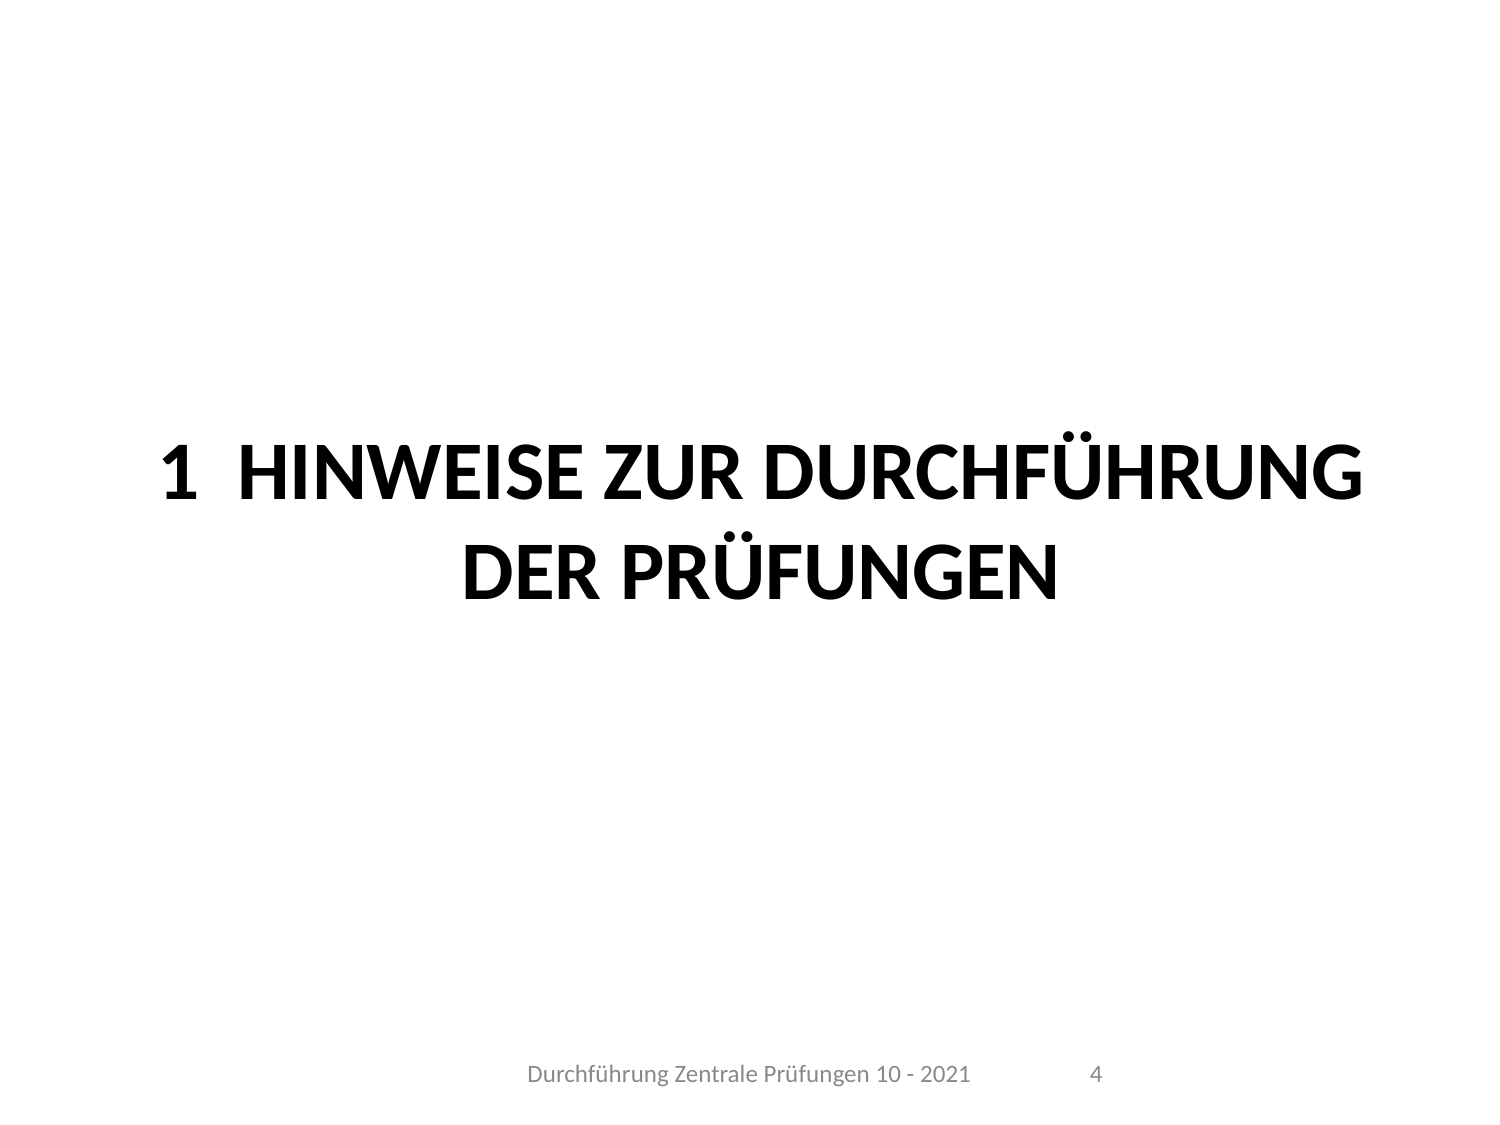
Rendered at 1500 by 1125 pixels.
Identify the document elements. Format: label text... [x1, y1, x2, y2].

text_box 4 [1074, 1042, 1426, 1103]
text_box Durchführung Zentrale Prüfungen 10 - 2021 [512, 1042, 988, 1103]
title 1 Hinweise zur Durchführung der Prüfungen [123, 408, 1399, 633]
